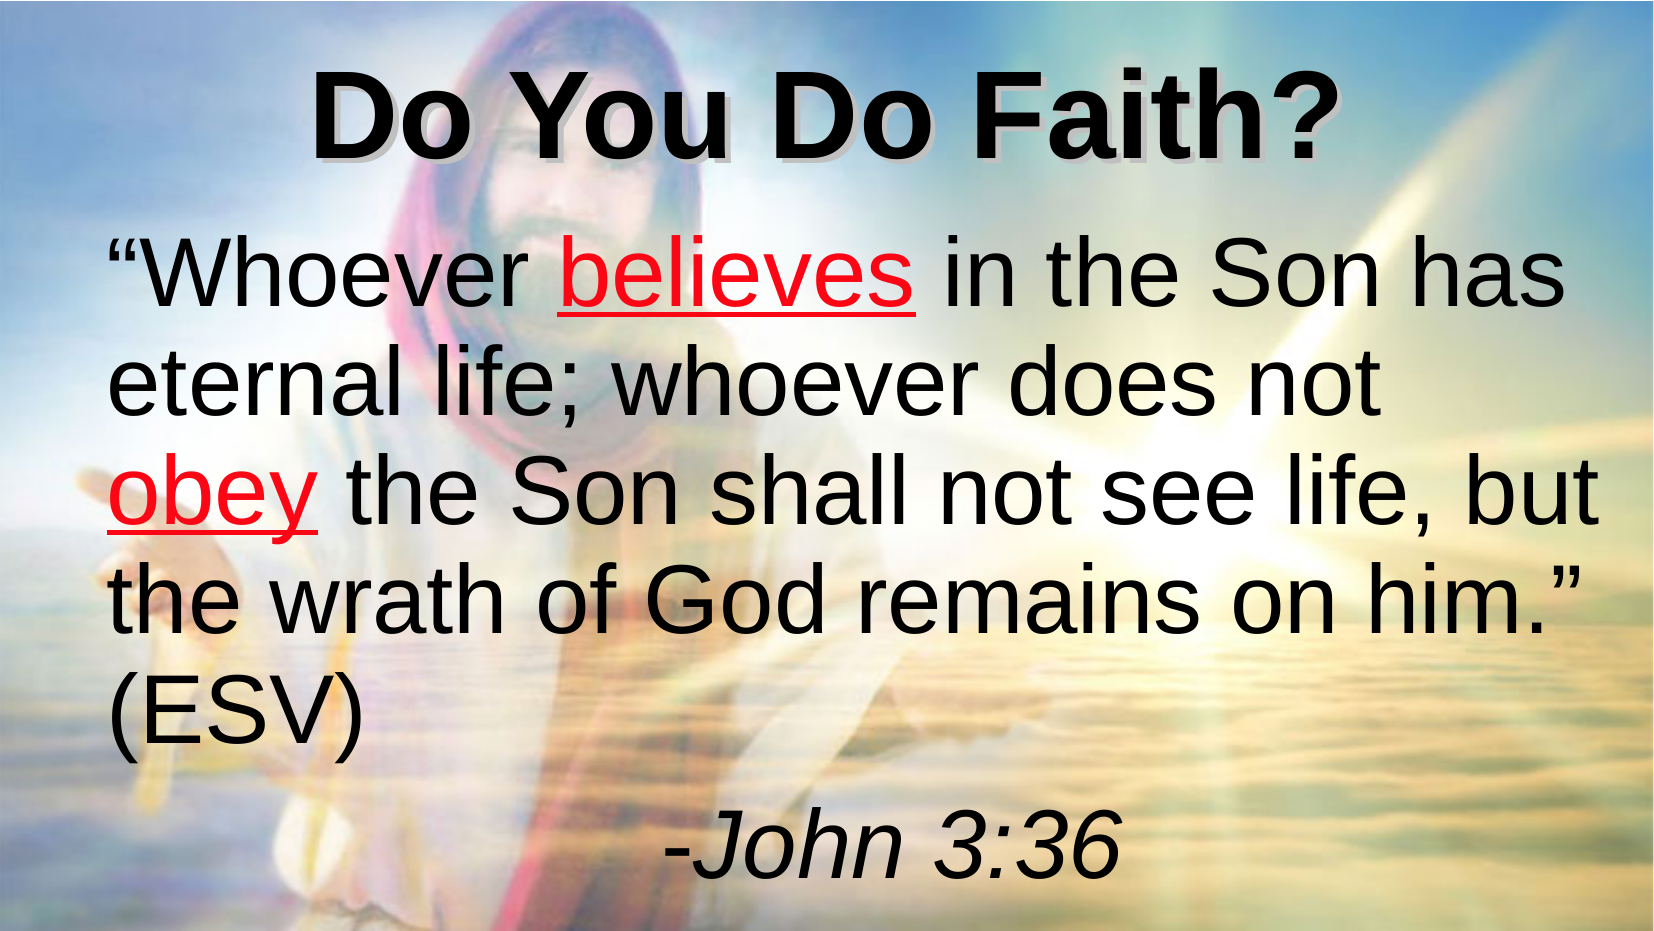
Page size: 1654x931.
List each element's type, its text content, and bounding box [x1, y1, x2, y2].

list “Whoever believes in the Son has eternal life; whoever does not obey the Son shall not see life, but the wrath of God remains on him.” (ESV) -John 3:36 [45, 217, 1621, 901]
picture [0, 1, 1654, 931]
title Do You Do Faith? [82, 37, 1571, 193]
